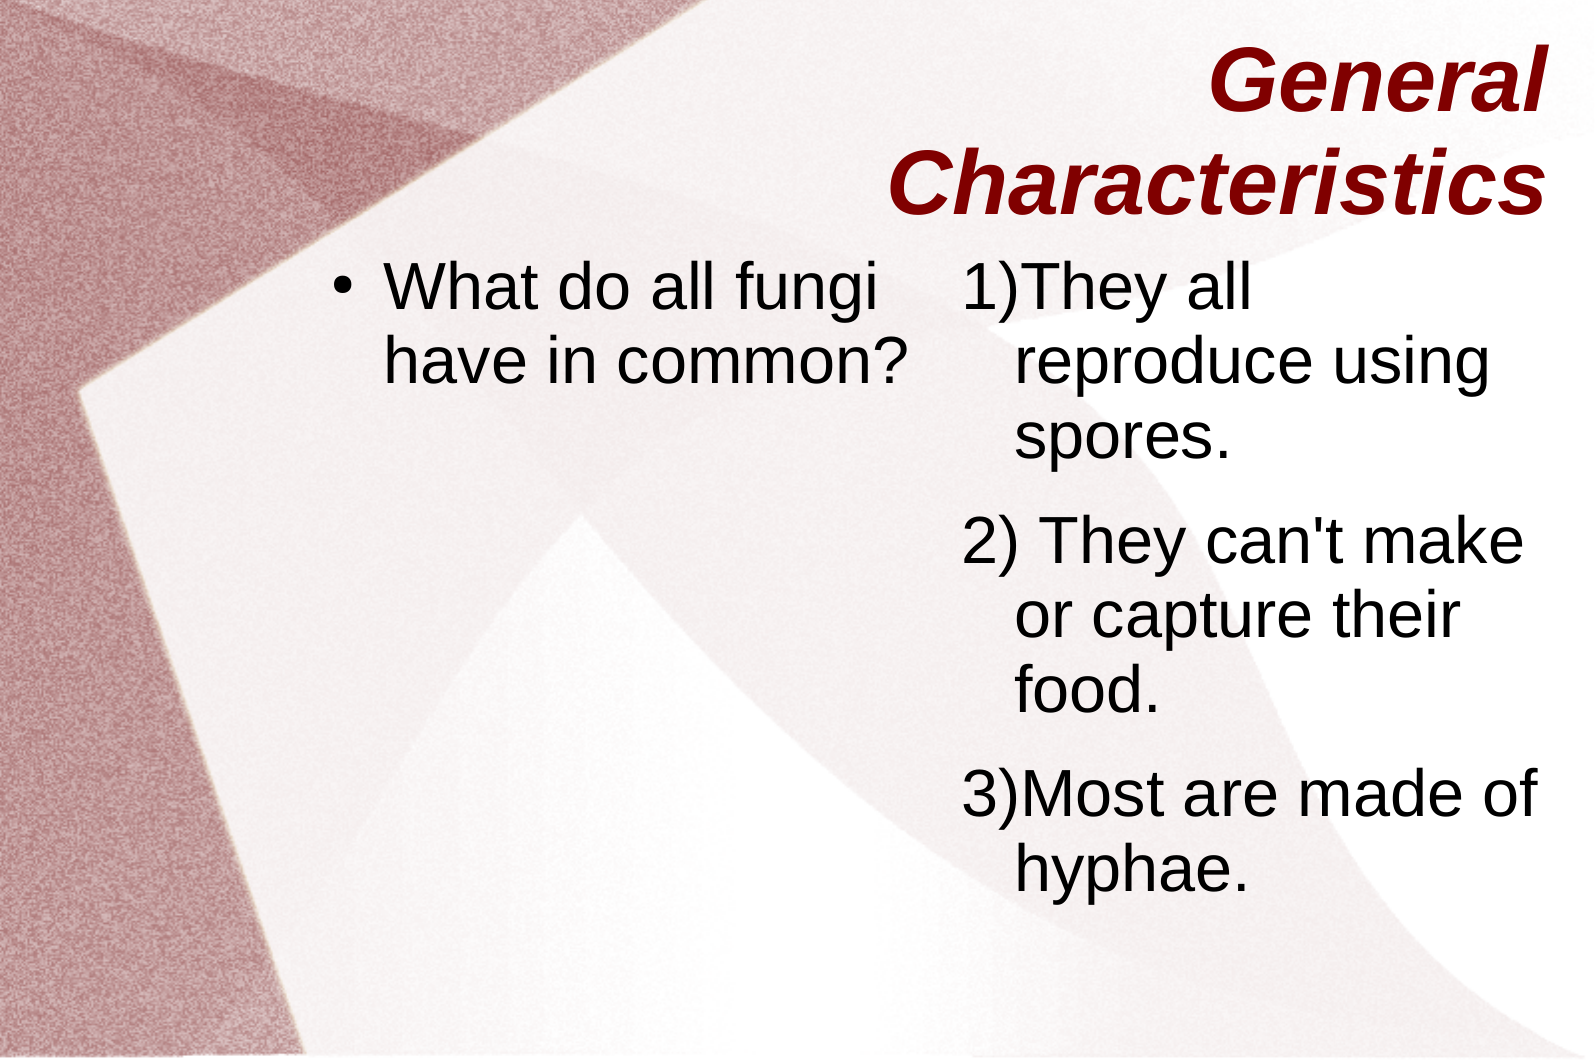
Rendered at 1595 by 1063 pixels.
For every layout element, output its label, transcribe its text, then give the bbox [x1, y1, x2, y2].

picture [0, 0, 1595, 1063]
list They all reproduce using spores. They can't make or capture their food. Most are made of hyphae. [943, 248, 1544, 906]
list What do all fungi have in common? [313, 248, 914, 770]
title General Characteristics [575, 28, 1549, 234]
